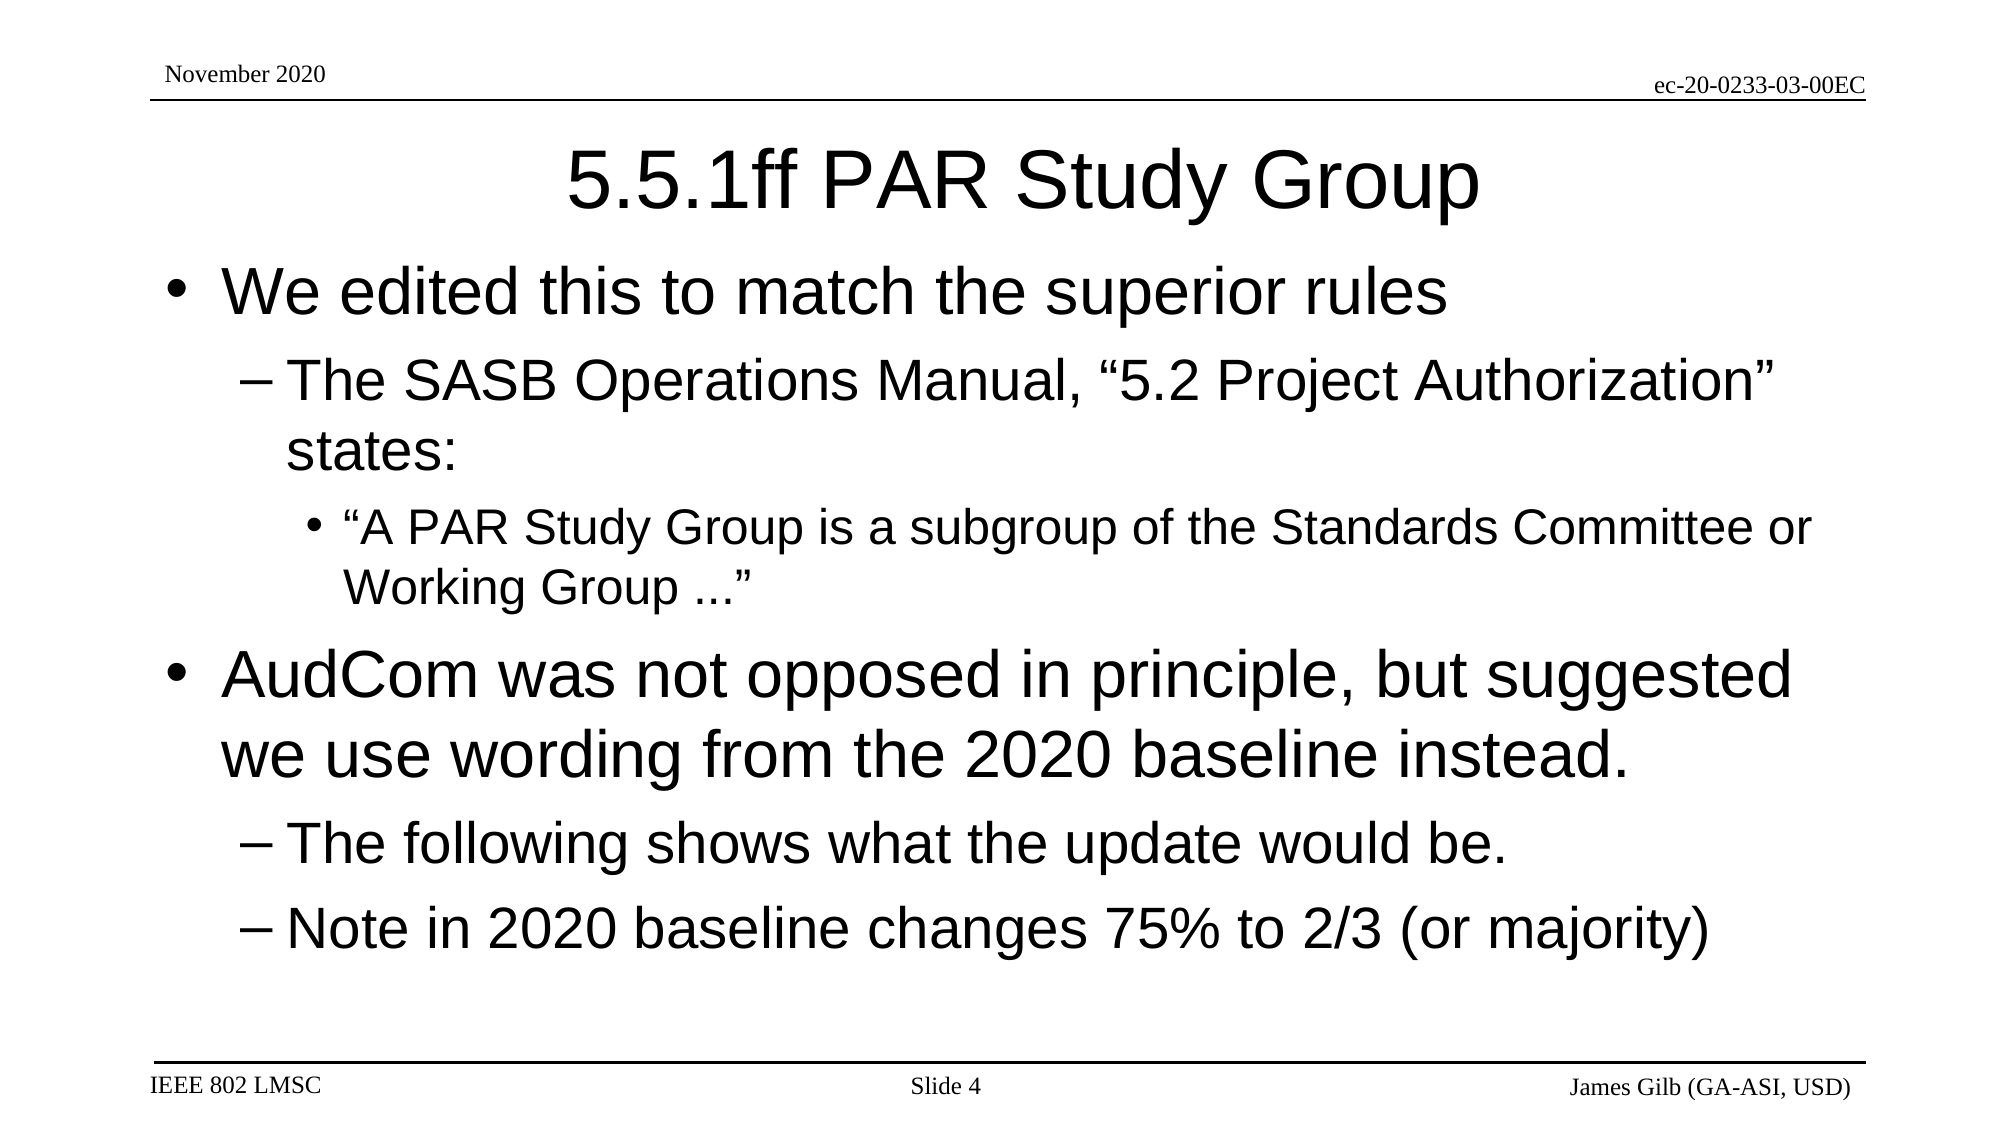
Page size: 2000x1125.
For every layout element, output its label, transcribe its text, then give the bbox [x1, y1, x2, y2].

list We edited this to match the superior rules The SASB Operations Manual, “5.2 Project Authorization” states: “A PAR Study Group is a subgroup of the Standards Committee or Working Group ...” AudCom was not opposed in principle, but suggested we use wording from the 2020 baseline instead. The following shows what the update would be. Note in 2020 baseline changes 75% to 2/3 (or majority) [149, 239, 1900, 1051]
title 5.5.1ff PAR Study Group [149, 112, 1900, 238]
